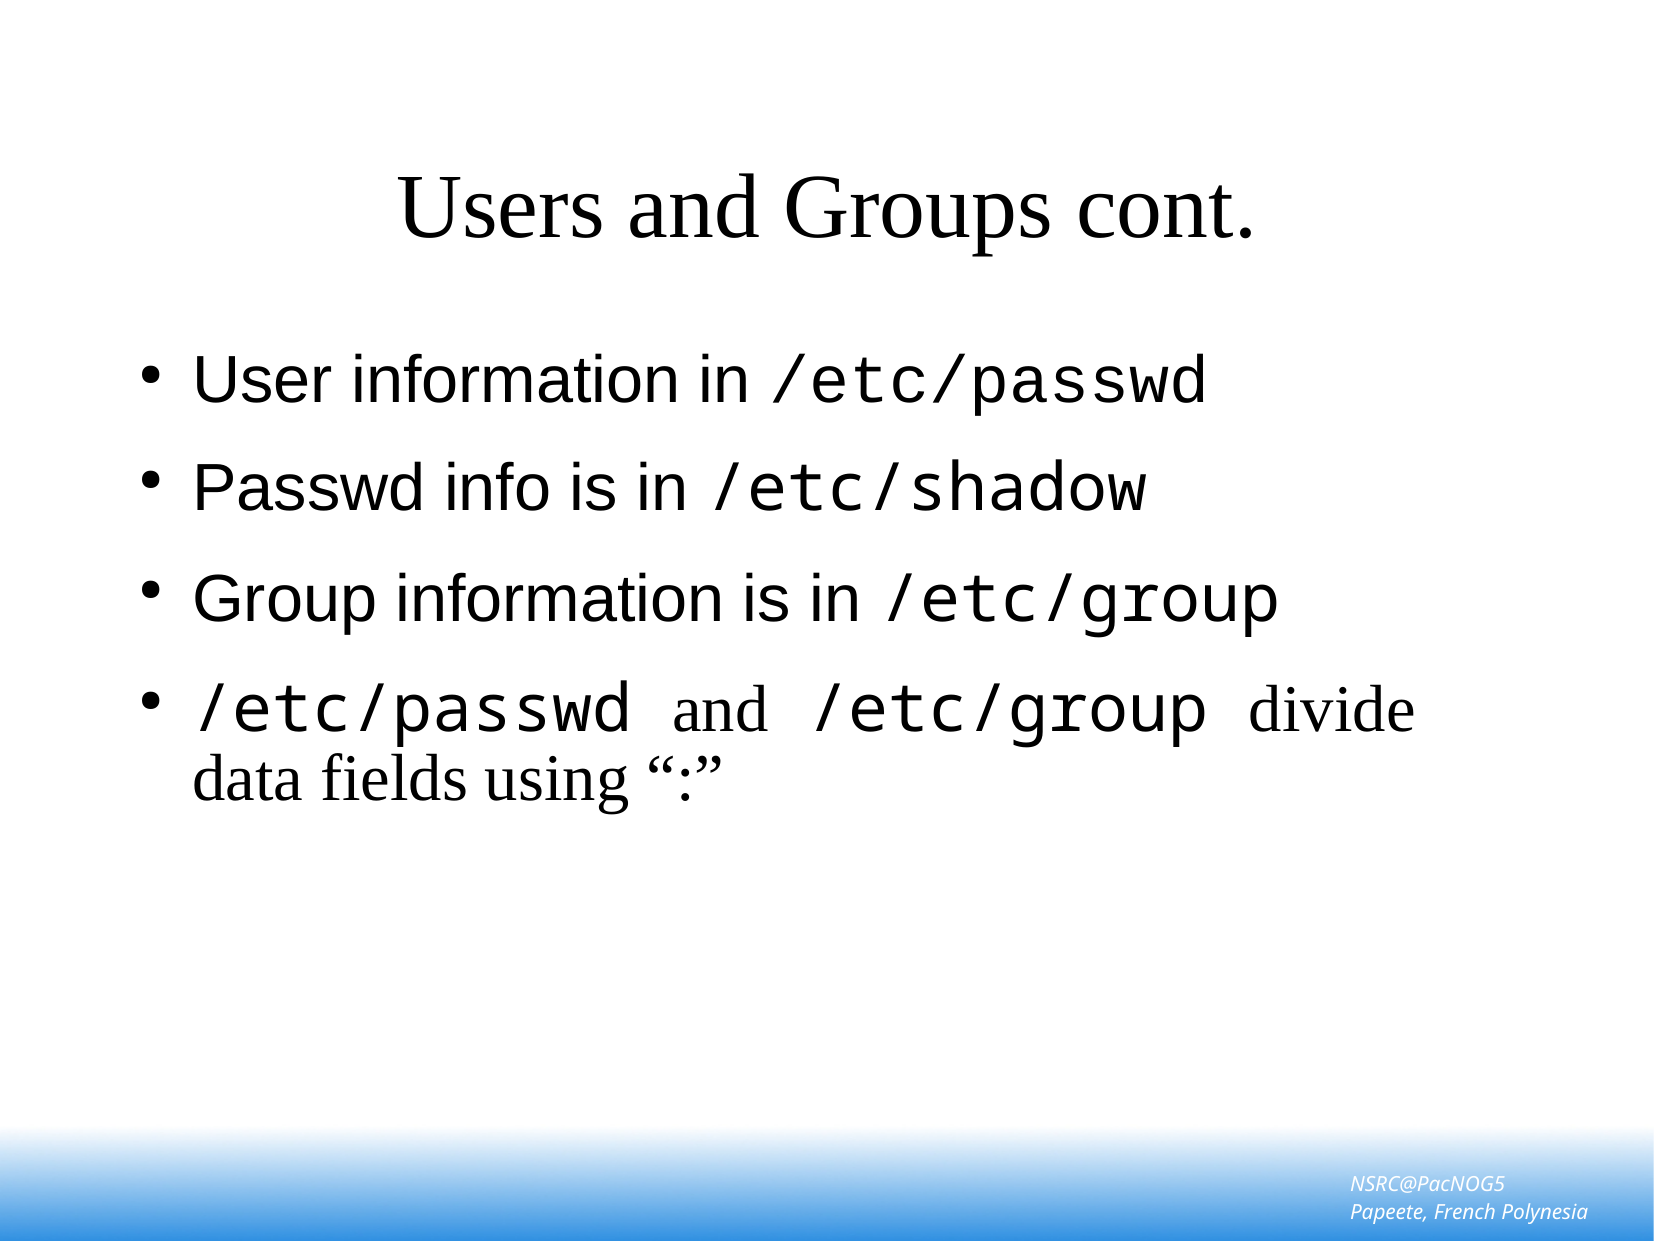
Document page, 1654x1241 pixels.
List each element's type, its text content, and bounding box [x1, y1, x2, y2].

picture [0, 1124, 1654, 1241]
title Users and Groups cont. [121, 102, 1534, 311]
list User information in /etc/passwd Passwd info is in /etc/shadow Group information is in /etc/group /etc/passwd and /etc/group divide data fields using “:” [121, 344, 1534, 1135]
